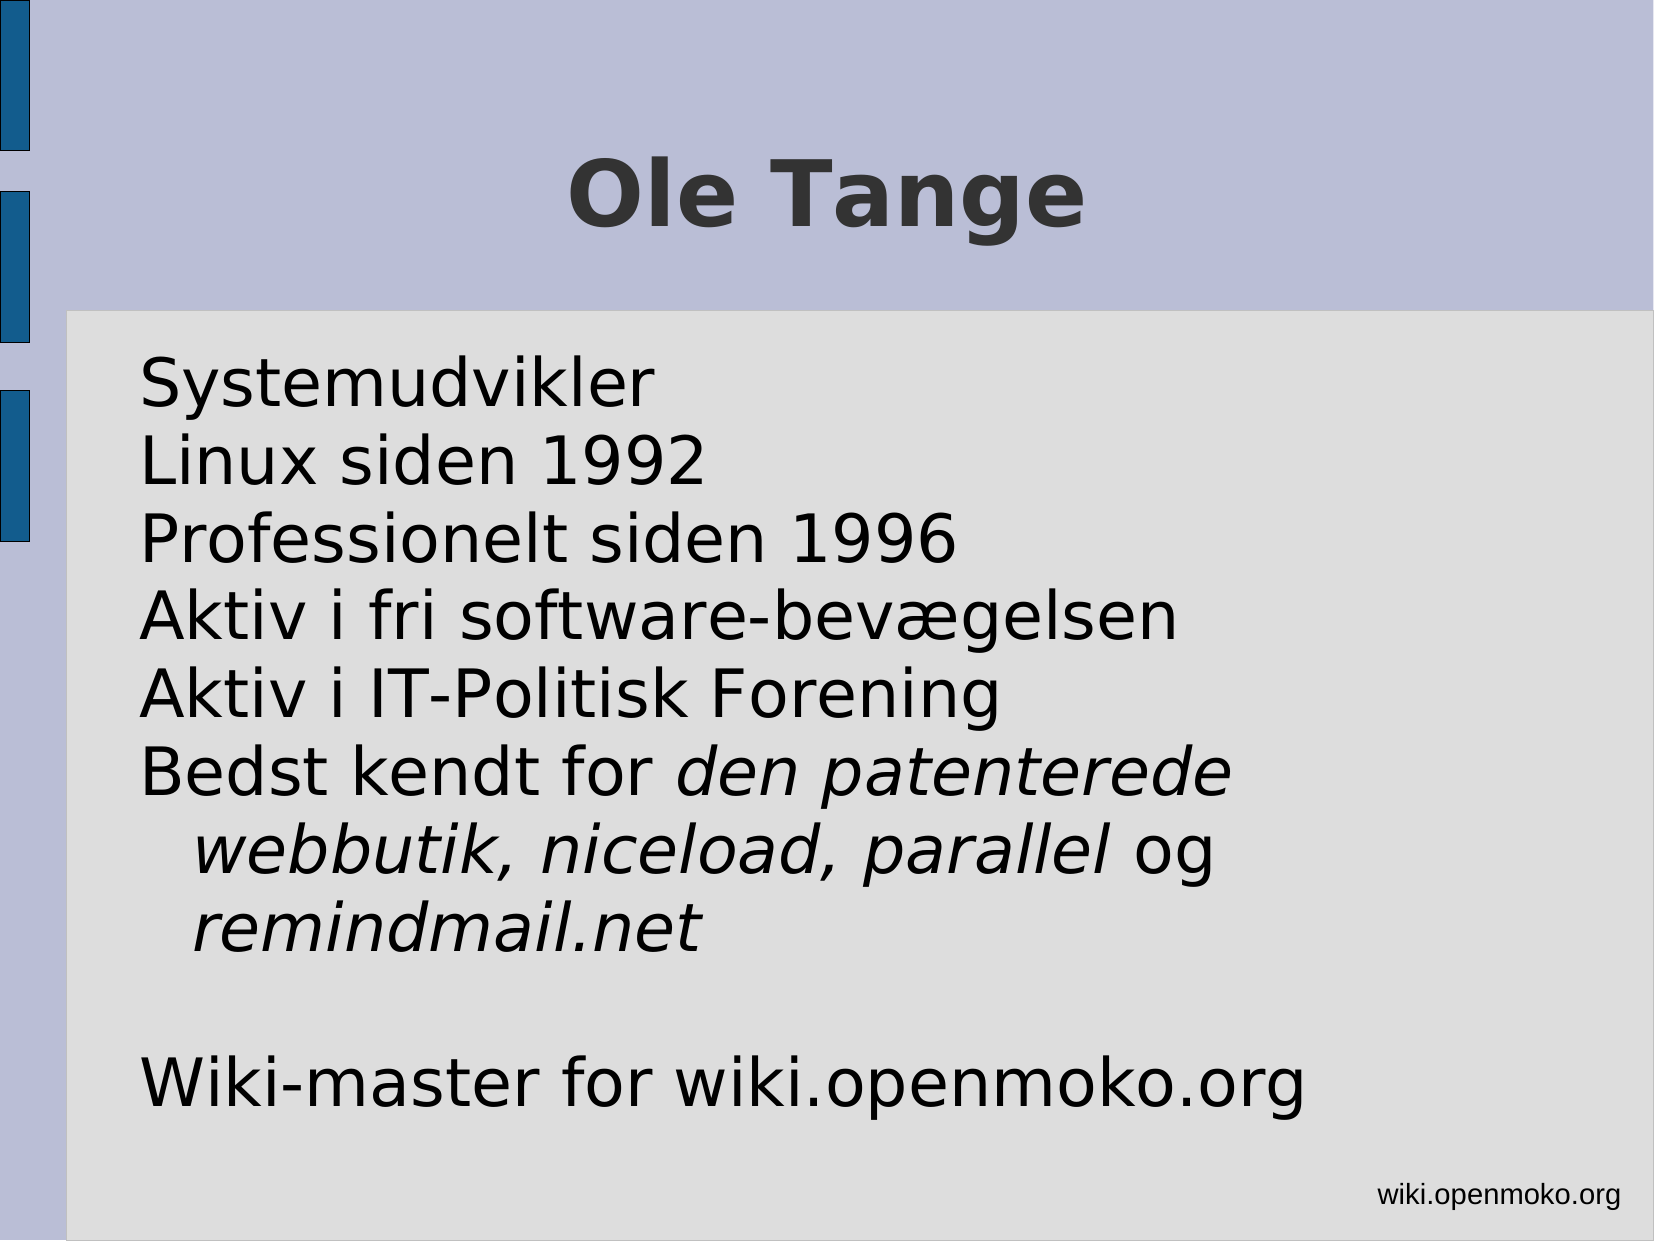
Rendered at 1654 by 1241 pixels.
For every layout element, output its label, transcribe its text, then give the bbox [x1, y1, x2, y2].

title Ole Tange [121, 91, 1534, 299]
list Systemudvikler Linux siden 1992 Professionelt siden 1996 Aktiv i fri software-bevægelsen Aktiv i IT-Politisk Forening Bedst kendt for den patenterede webbutik, niceload, parallel og remindmail.net Wiki-master for wiki.openmoko.org [121, 344, 1534, 1127]
